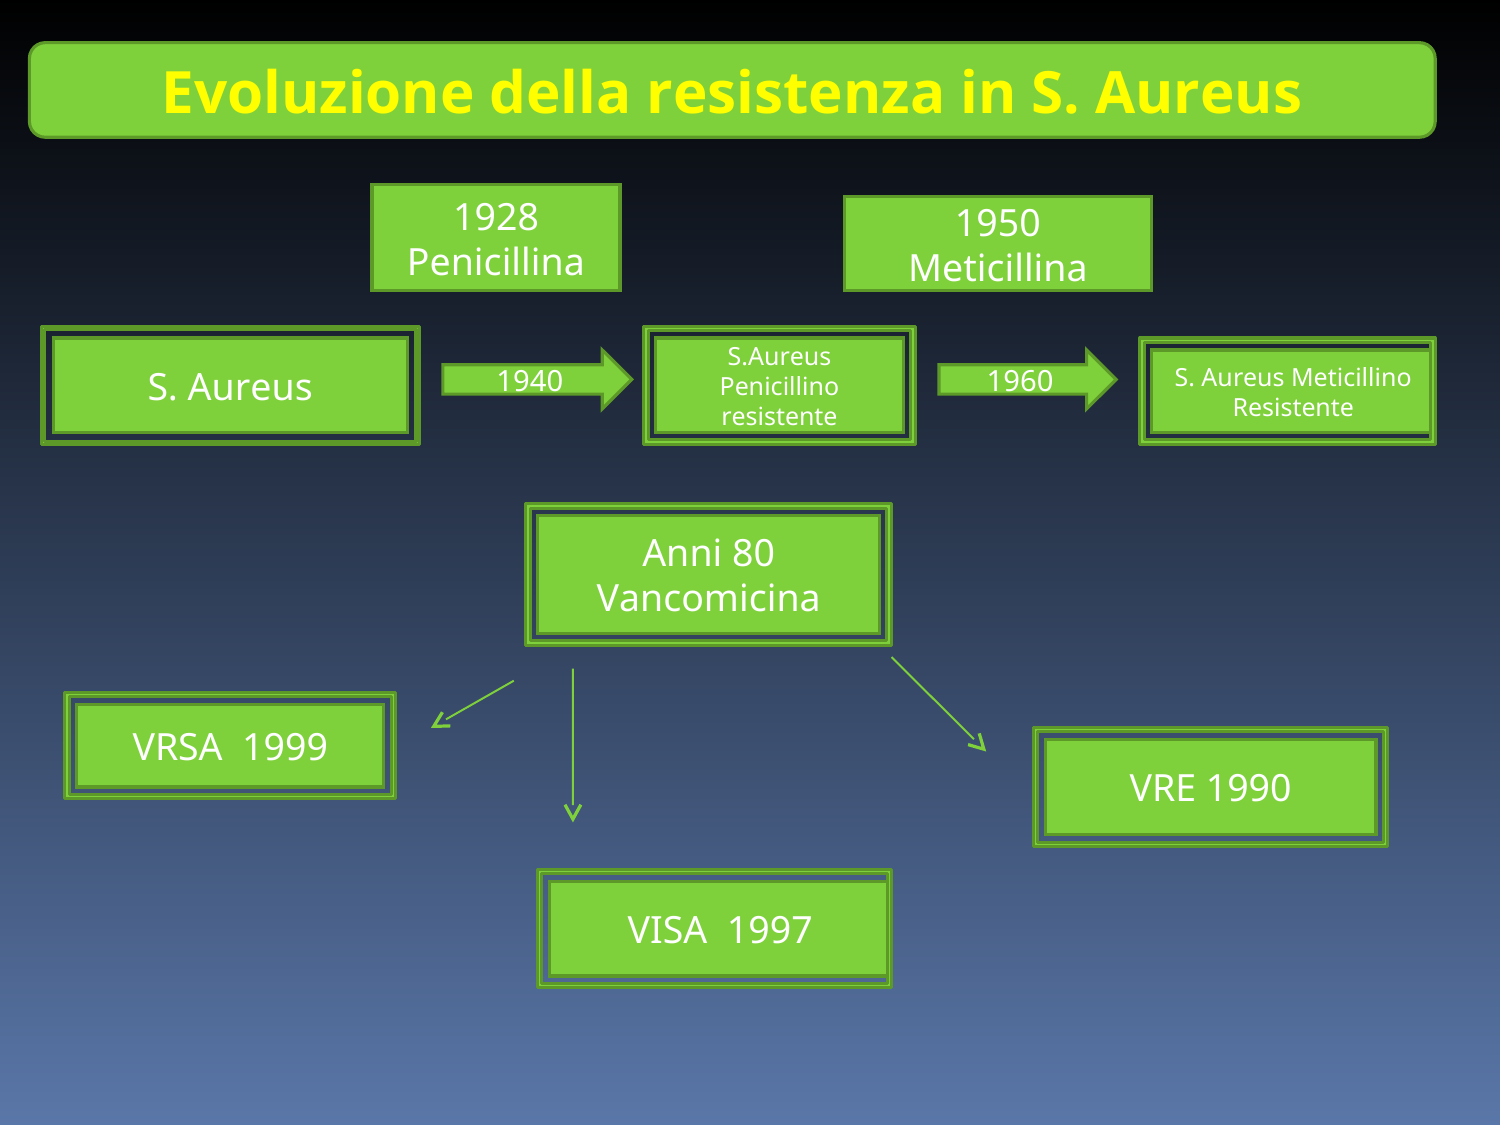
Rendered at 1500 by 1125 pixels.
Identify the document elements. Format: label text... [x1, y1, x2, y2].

text_box VRSA 1999 [76, 704, 384, 787]
text_box [1139, 337, 1436, 445]
text_box 1960 [938, 350, 1117, 409]
text_box VISA 1997 [549, 881, 887, 977]
text_box Anni 80 Vancomicina [537, 515, 880, 634]
text_box [643, 326, 916, 445]
text_box VRE 1990 [1045, 739, 1377, 835]
text_box [41, 326, 420, 445]
text_box 1940 [442, 350, 632, 409]
text_box [64, 692, 396, 799]
text_box Evoluzione della resistenza in S. Aureus [29, 42, 1436, 138]
text_box S. Aureus [53, 337, 408, 433]
text_box [1033, 727, 1388, 847]
text_box 1950 Meticillina [844, 196, 1152, 291]
text_box S. Aureus Meticillino Resistente [1151, 350, 1430, 433]
text_box S.Aureus Penicillino resistente [655, 337, 904, 433]
text_box [525, 503, 892, 646]
text_box 1928 Penicillina [372, 184, 621, 291]
text_box [537, 869, 892, 988]
